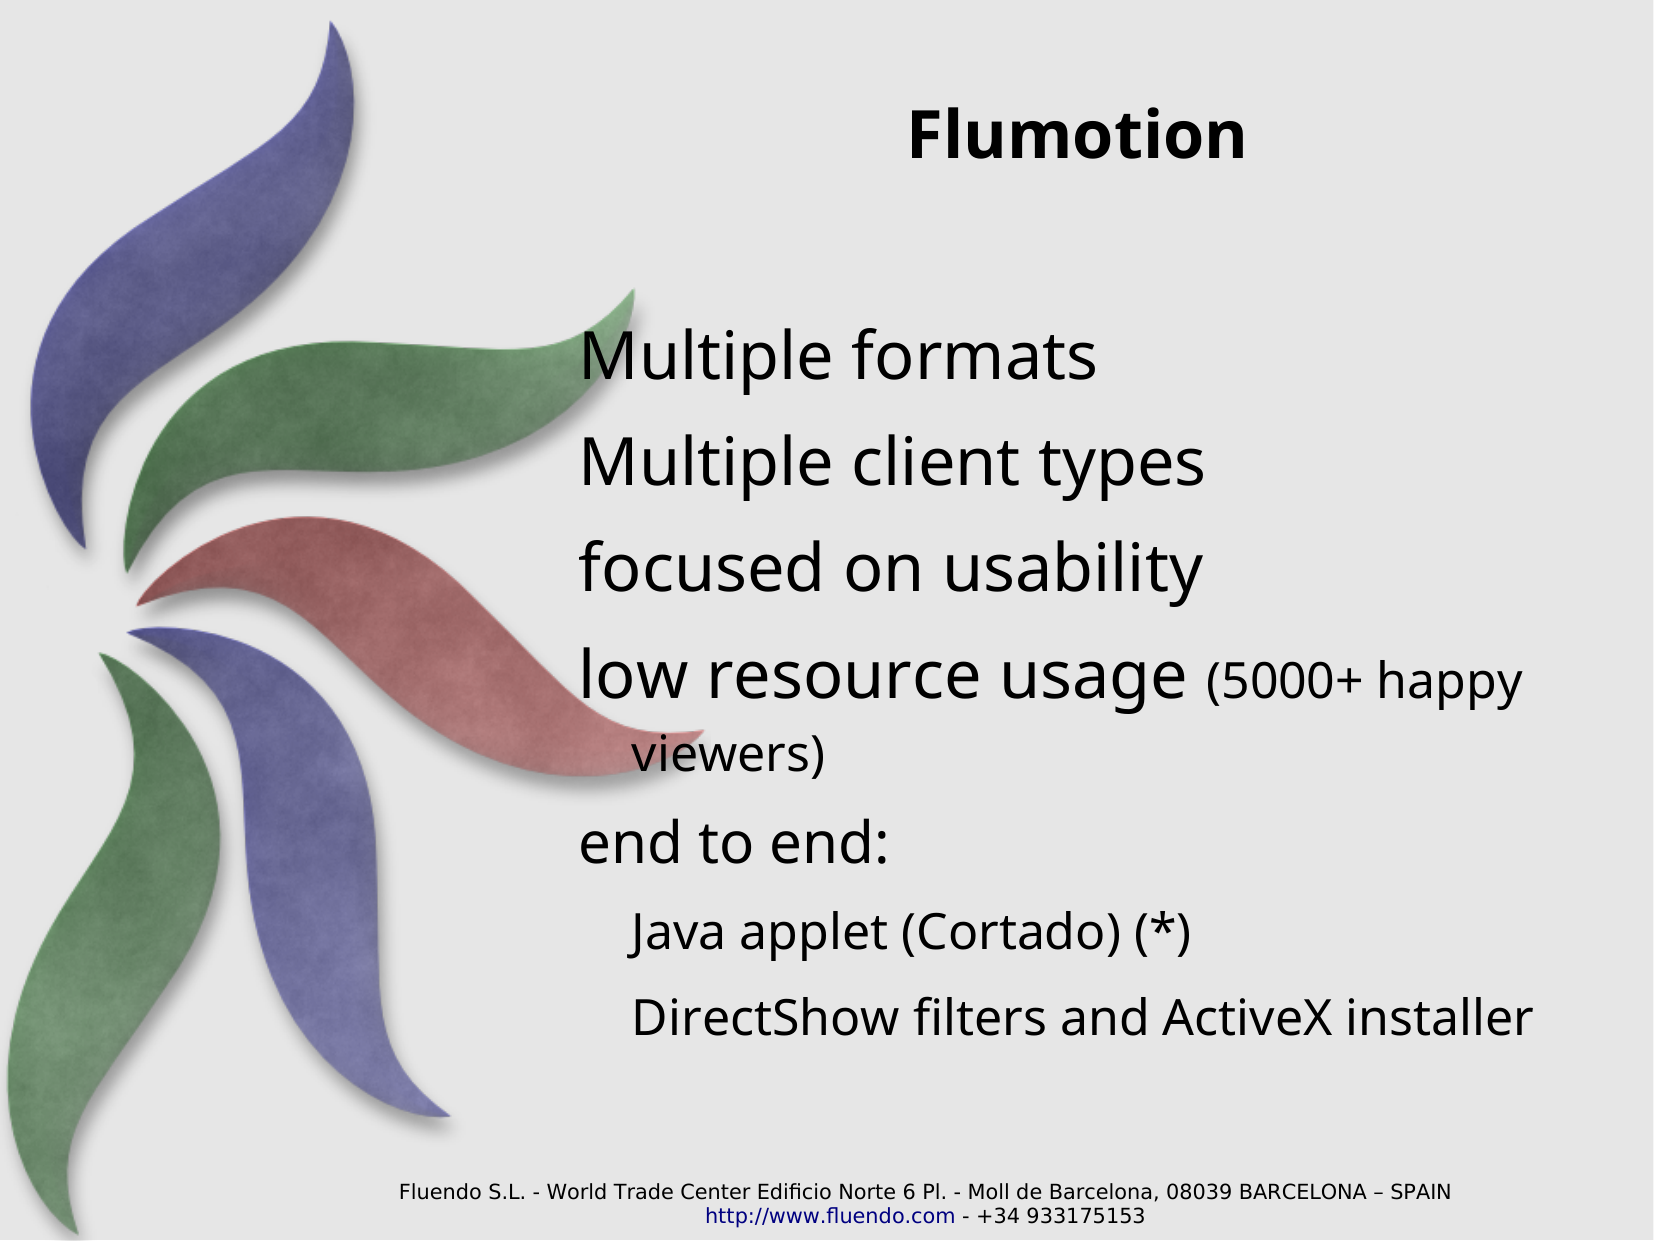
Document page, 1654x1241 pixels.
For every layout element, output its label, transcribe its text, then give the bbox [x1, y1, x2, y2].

title Flumotion [560, 58, 1595, 207]
list Multiple formats Multiple client types focused on usability low resource usage (5000+ happy viewers) end to end: Java applet (Cortado) (*) DirectShow filters and ActiveX installer [560, 236, 1595, 1123]
picture [0, 0, 711, 1241]
